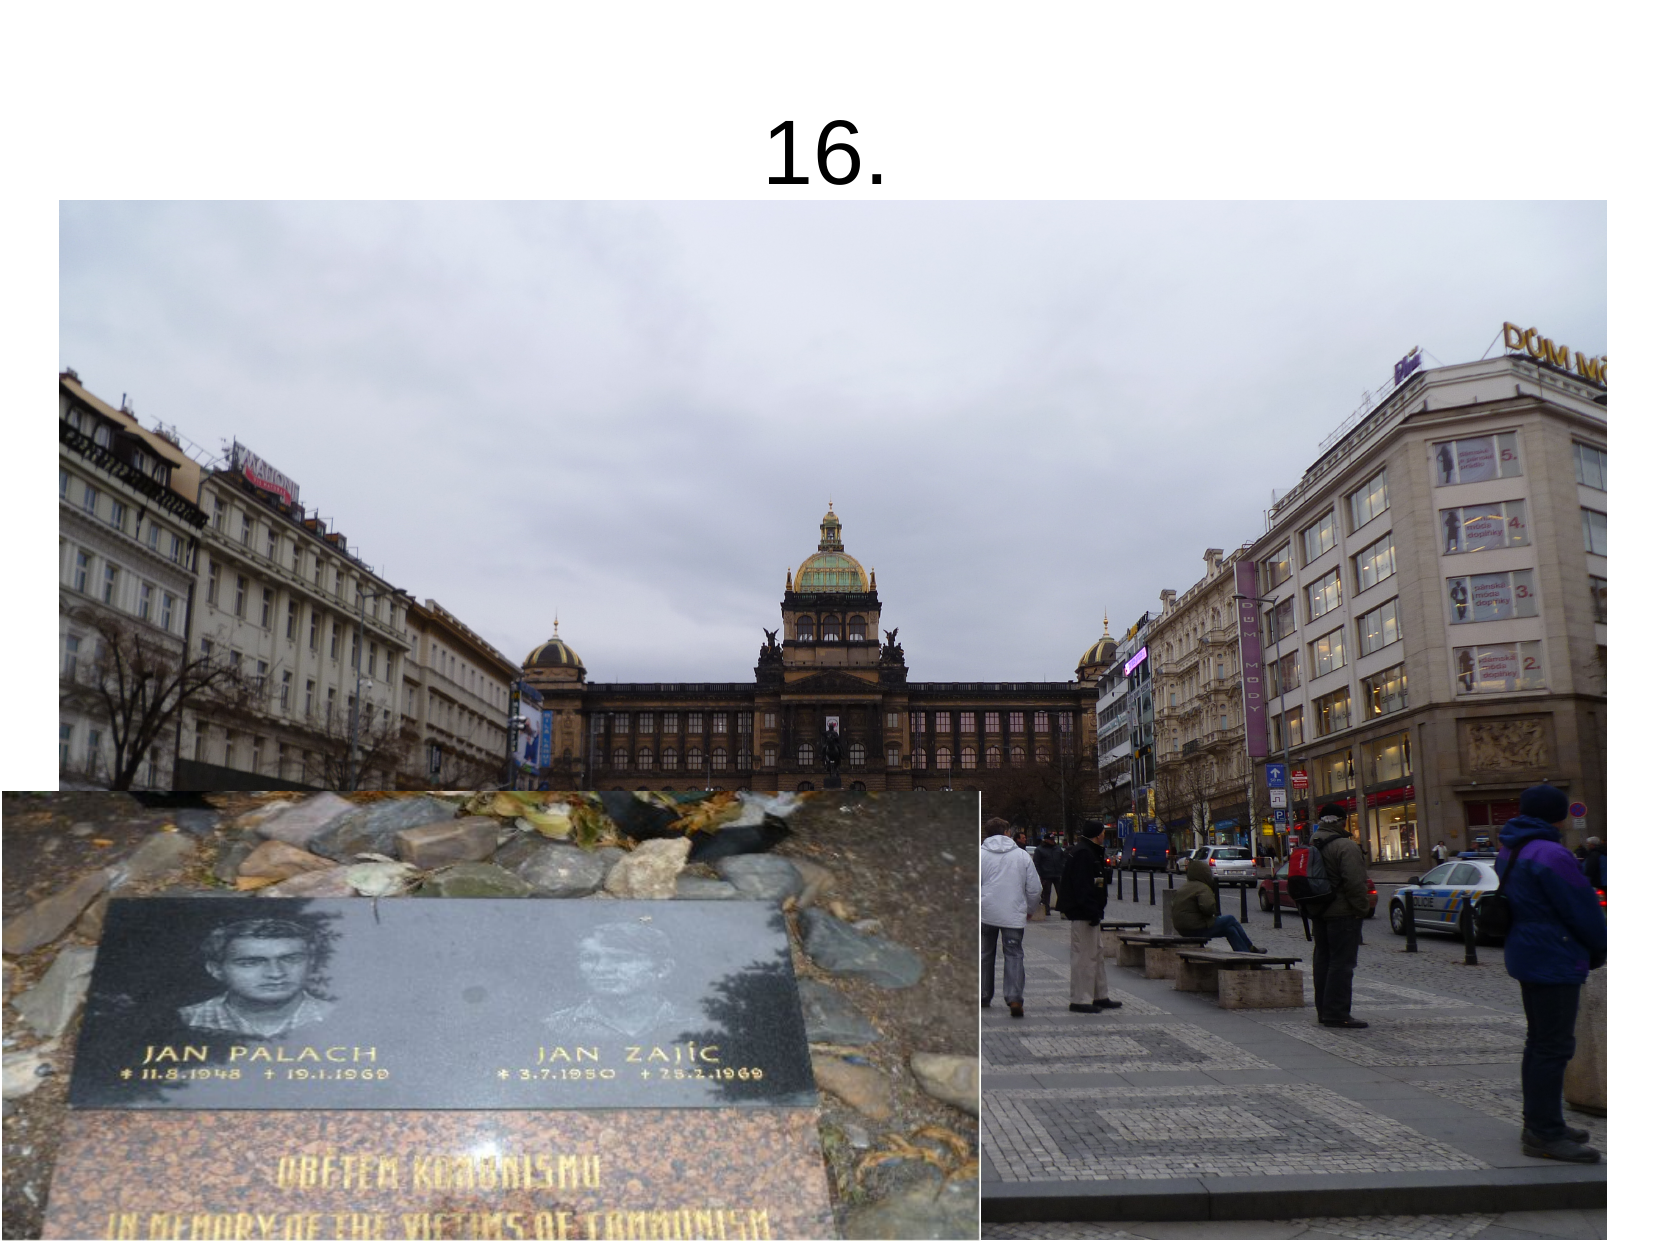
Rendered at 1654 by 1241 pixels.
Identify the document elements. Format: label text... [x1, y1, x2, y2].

title 16. [82, 49, 1571, 200]
picture [2, 200, 1607, 1241]
